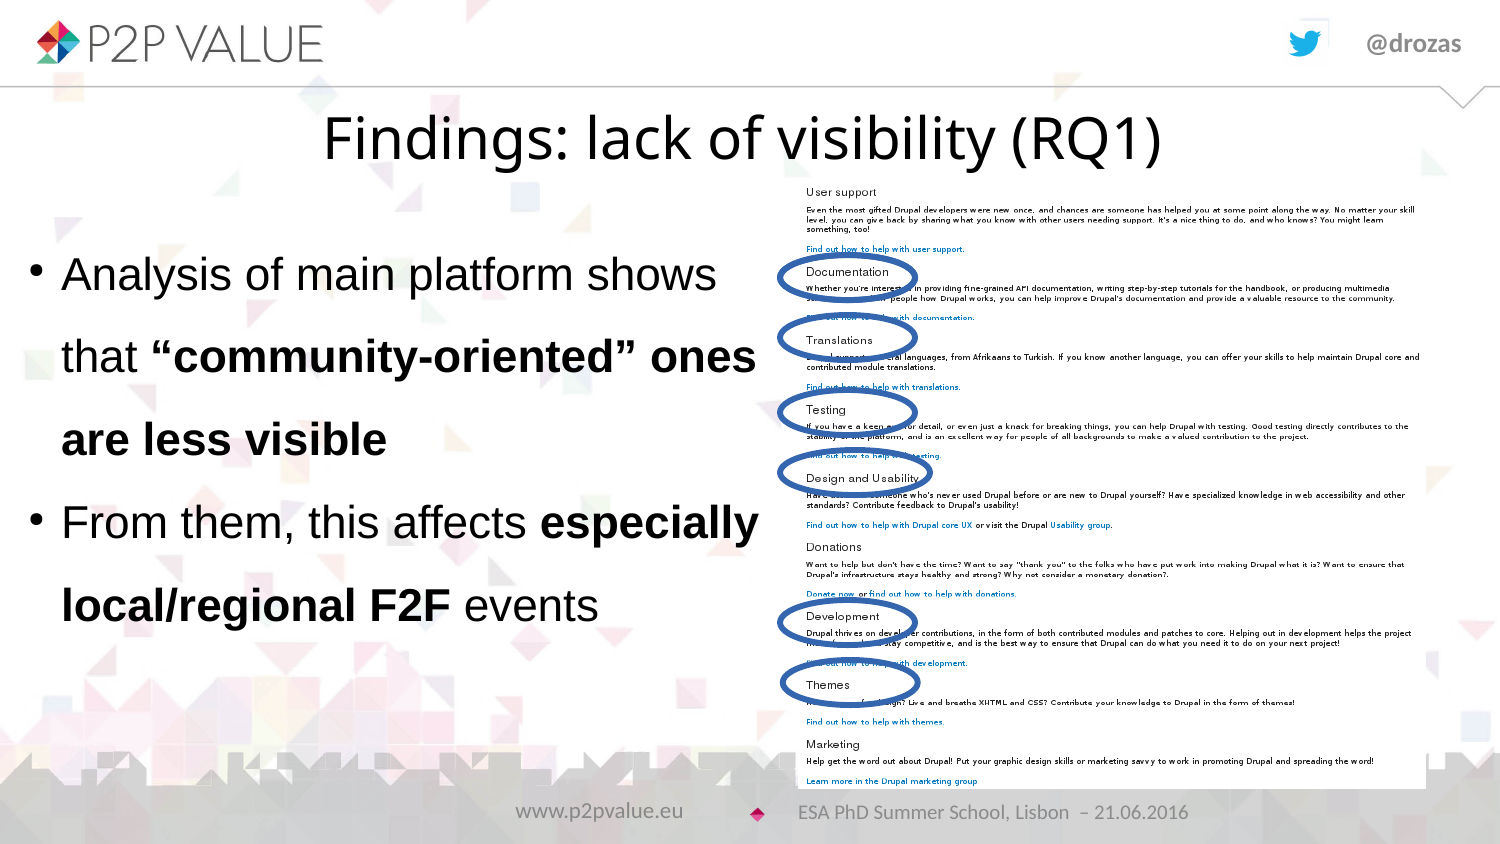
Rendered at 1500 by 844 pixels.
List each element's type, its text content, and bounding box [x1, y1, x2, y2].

title Findings: lack of visibility (RQ1) [0, 92, 1486, 181]
subtitle Analysis of main platform shows that “community-oriented” ones are less visible From them, this affects especially local/regional F2F events [15, 210, 781, 766]
text_box ESA PhD Summer School, Lisbon – 21.06.2016 [784, 788, 1477, 834]
picture [0, 0, 1500, 844]
text_box www.p2pvalue.eu [509, 789, 728, 829]
text_box @drozas [1305, 11, 1481, 72]
